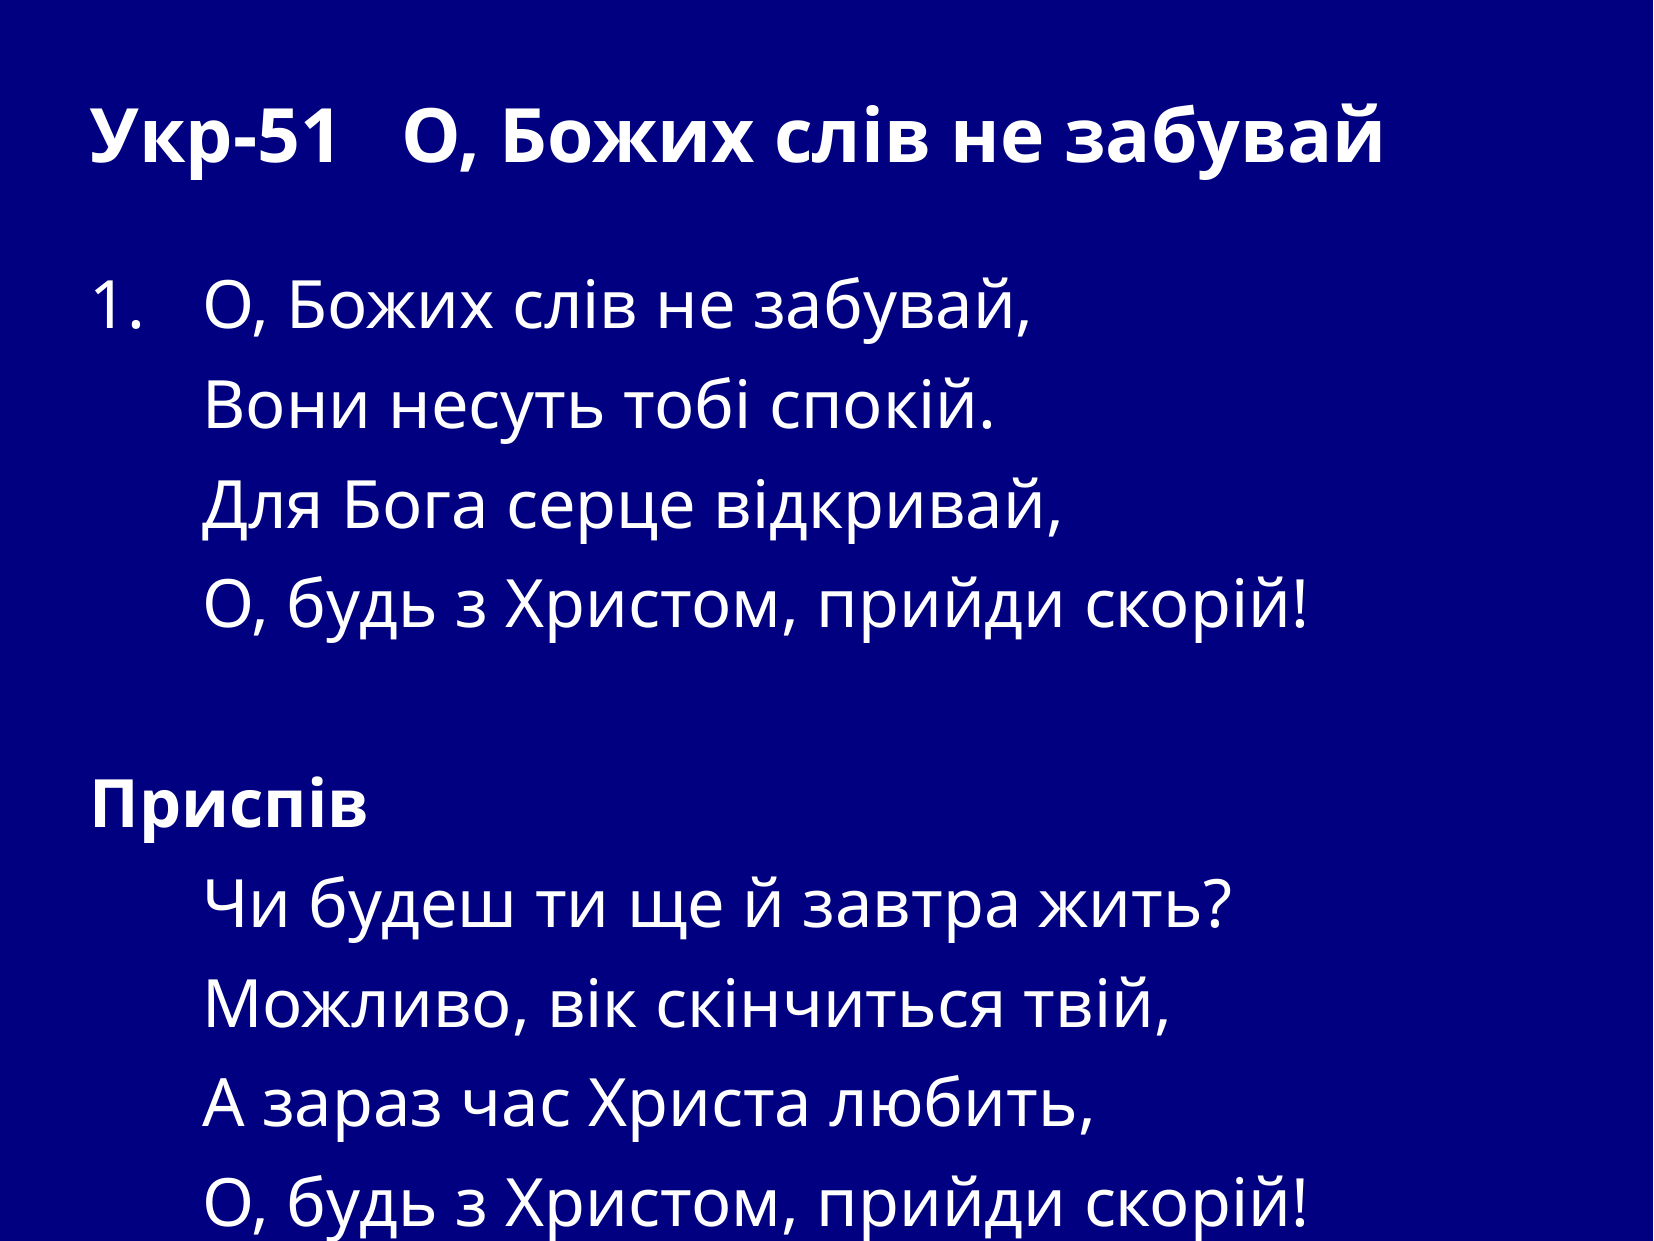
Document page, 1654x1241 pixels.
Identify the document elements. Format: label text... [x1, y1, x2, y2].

text_box 1. О, Божих слів не забувай, Вони несуть тобі спокій. Для Бога серце відкривай, О, будь з Христом, прийди скорій! Приспів Чи будеш ти ще й завтра жить? Можливо, вік скінчиться твій, А зараз час Христа любить, О, будь з Христом, прийди скорій! [75, 188, 1576, 1163]
text_box Укр-51 О, Божих слів не забувай [75, 75, 1651, 188]
